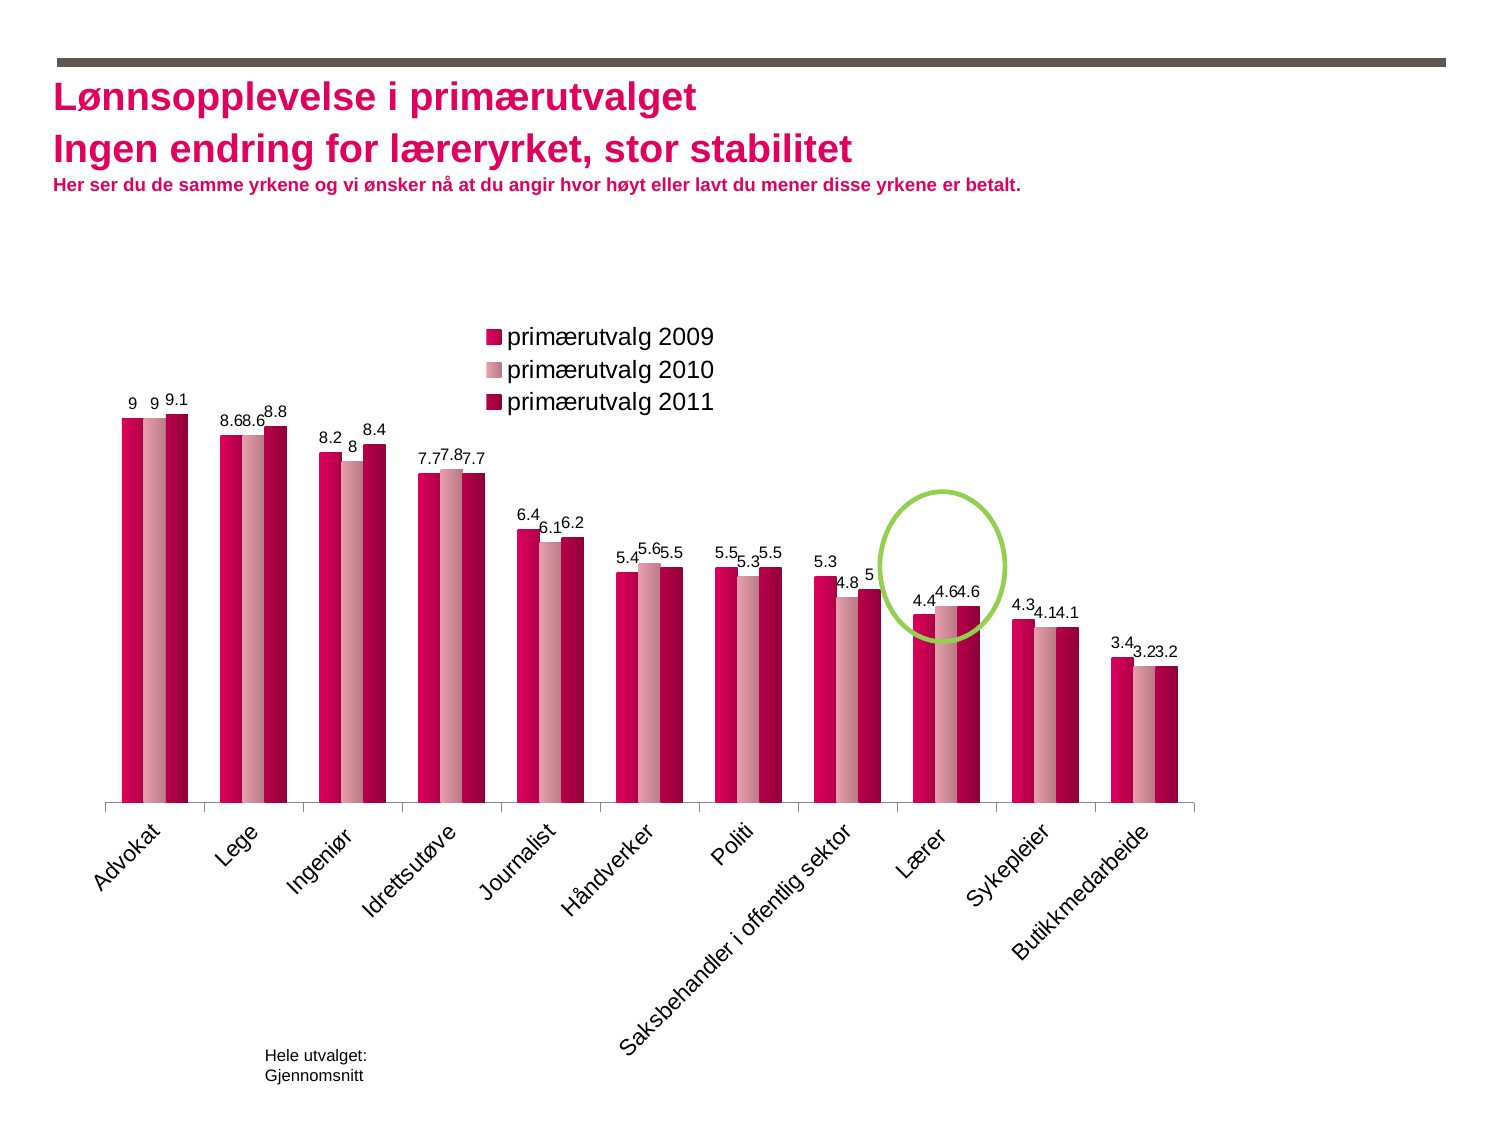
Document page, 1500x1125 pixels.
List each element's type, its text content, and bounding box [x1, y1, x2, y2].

text_box Hele utvalget: Gjennomsnitt [249, 1037, 425, 1093]
title Lønnsopplevelse i primærutvalget Ingen endring for læreryrket, stor stabilitet Her ser du de samme yrkene og vi ønsker nå at du angir hvor høyt eller lavt du mener disse yrkene er betalt. [53, 66, 1500, 129]
chart [50, 312, 1213, 1089]
